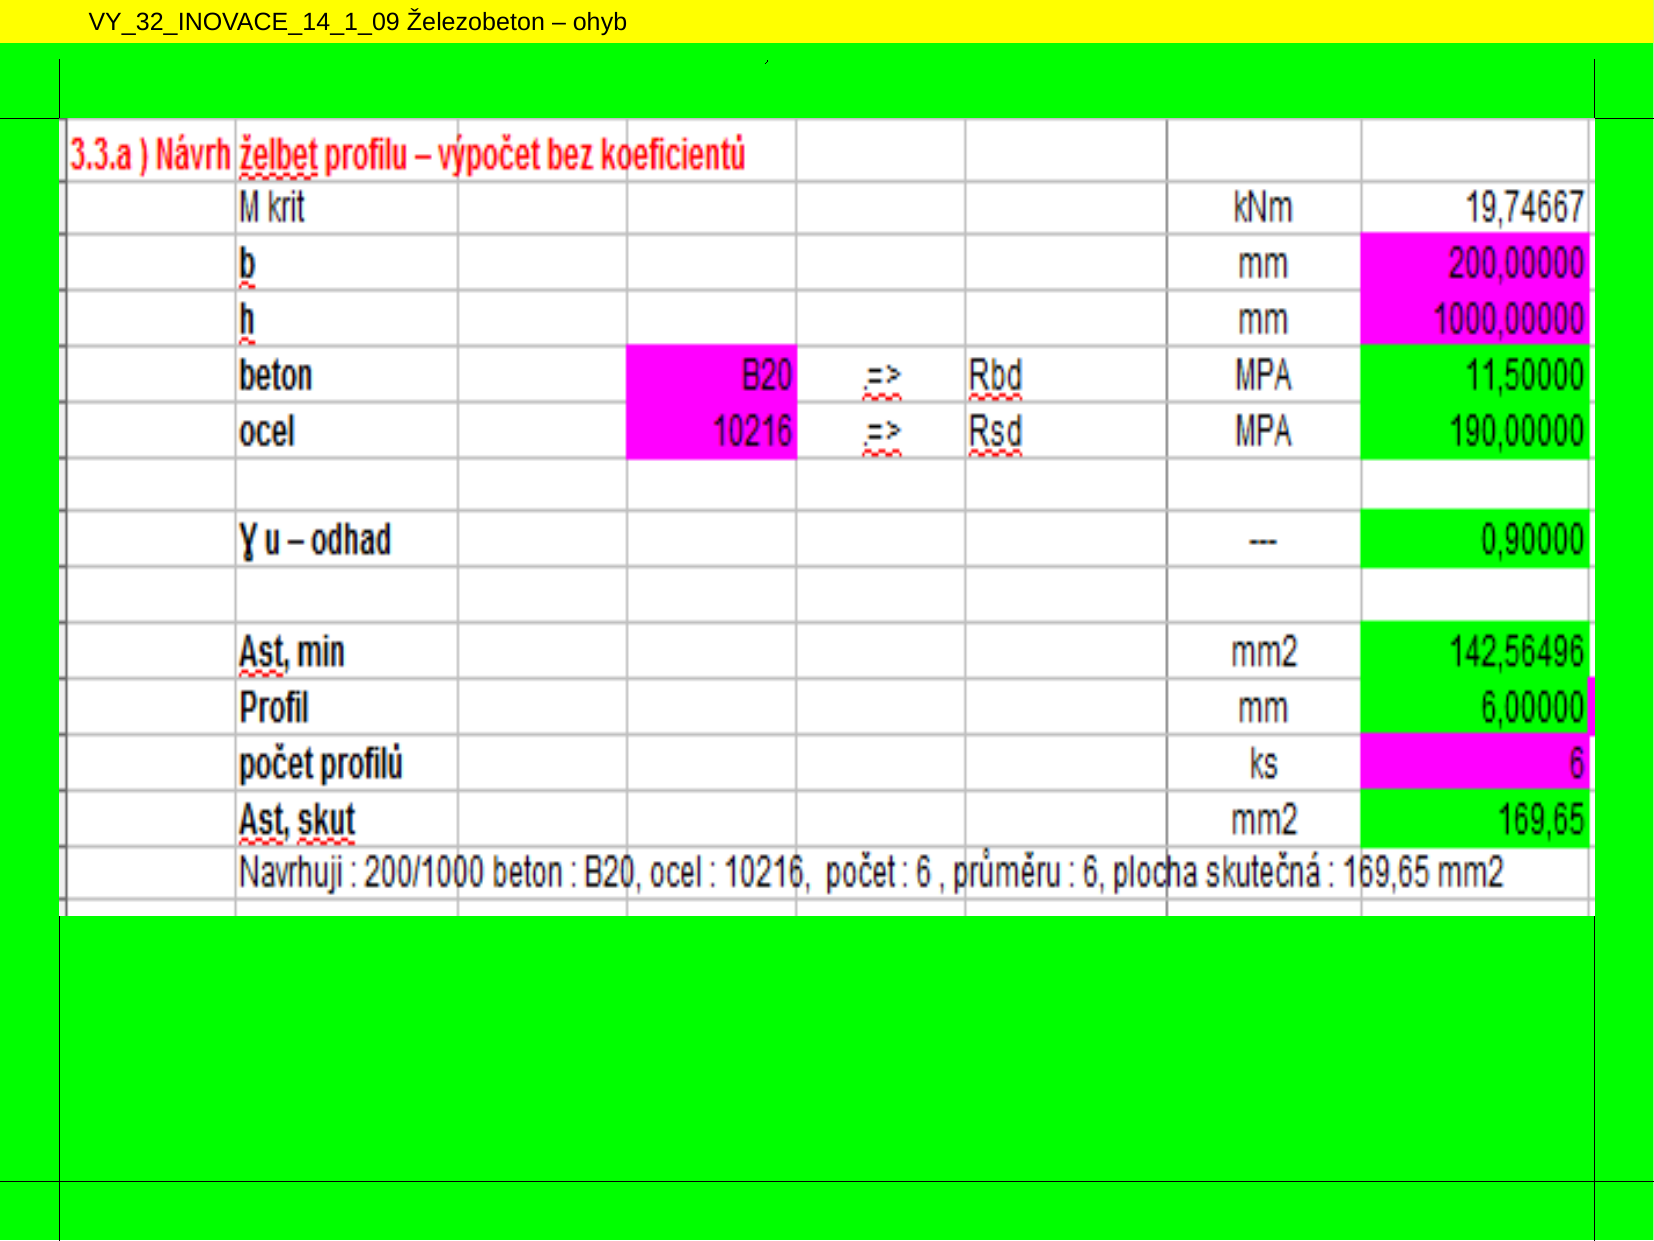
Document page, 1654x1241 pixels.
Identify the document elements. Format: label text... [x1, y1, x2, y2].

picture [59, 118, 1595, 916]
text_box VY_32_INOVACE_14_1_09 Železobeton – ohyb [0, 0, 1654, 43]
